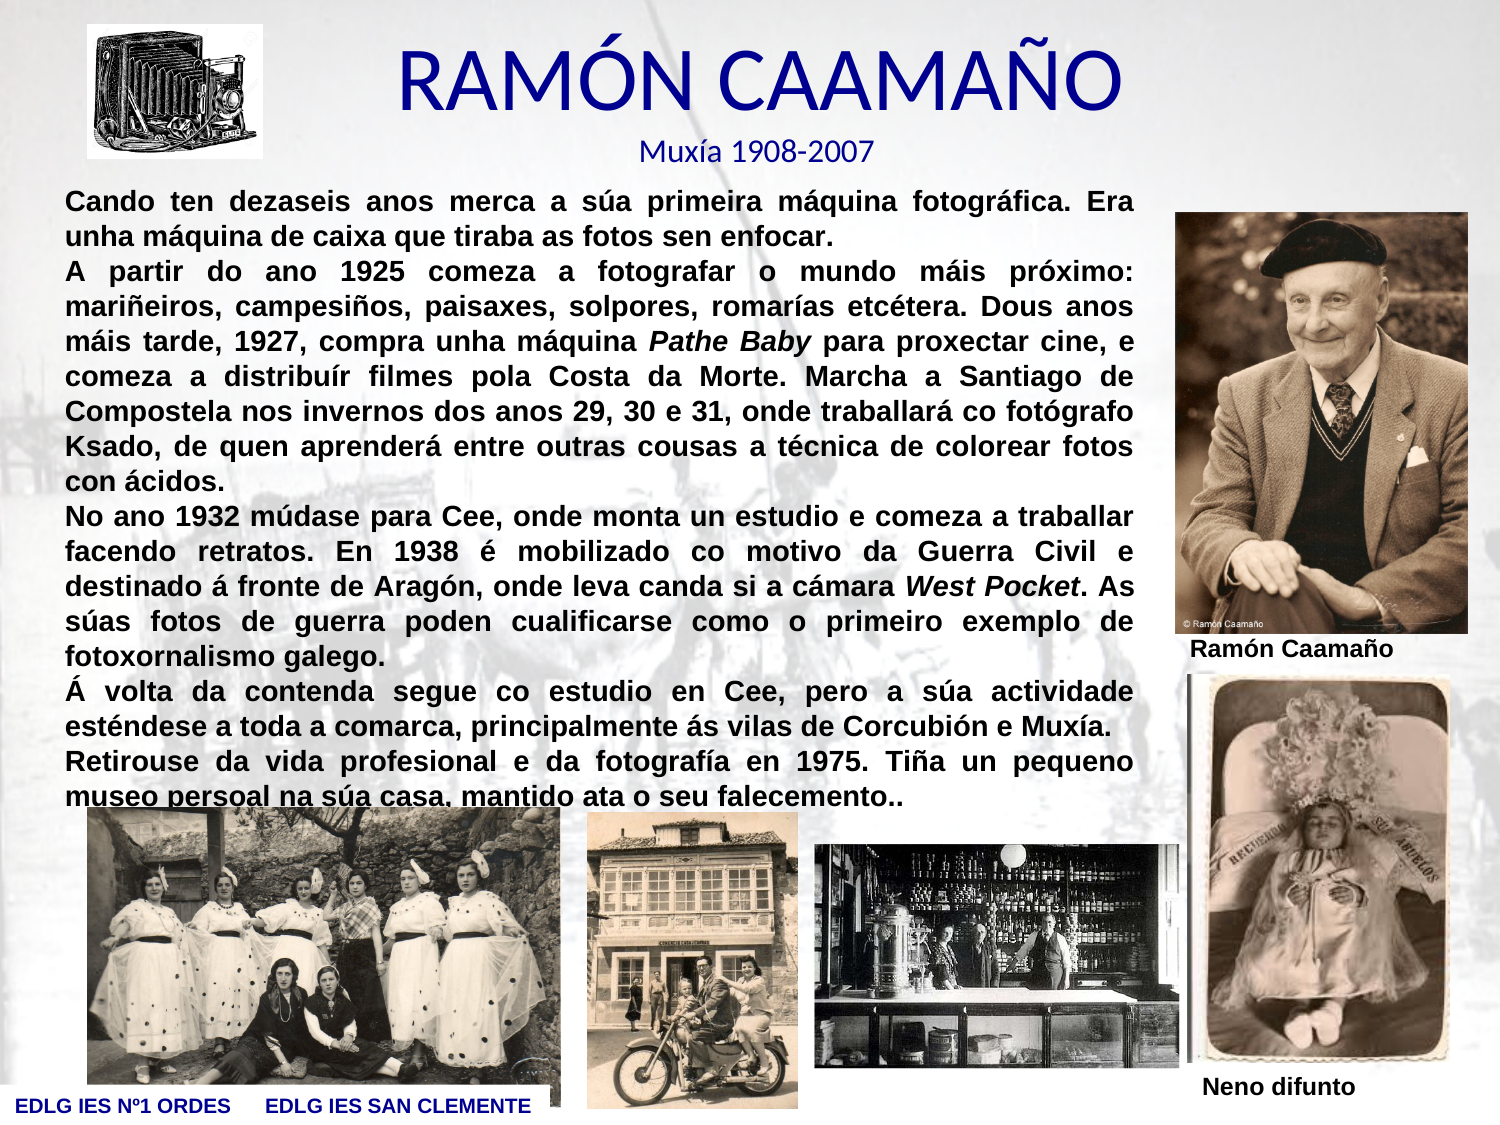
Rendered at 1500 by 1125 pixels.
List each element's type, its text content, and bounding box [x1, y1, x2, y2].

text_box EDLG IES Nº1 ORDES EDLG IES SAN CLEMENTE [0, 1084, 550, 1125]
title RAMÓN CAAMAÑO Muxía 1908-2007 [85, 0, 1436, 188]
text_box Ramón Caamaño [1175, 624, 1463, 671]
text_box Neno difunto [1187, 1062, 1450, 1108]
picture [87, 24, 263, 159]
picture [0, 0, 1500, 1125]
text_box Cando ten dezaseis anos merca a súa primeira máquina fotográfica. Era unha máquina de caixa que tiraba as fotos sen enfocar. A partir do ano 1925 comeza a fotografar o mundo máis próximo: mariñeiros, campesiños, paisaxes, solpores, romarías etcétera. Dous anos máis tarde, 1927, compra unha máquina Pathe Baby para proxectar cine, e comeza a distribuír filmes pola Costa da Morte. Marcha a Santiago de Compostela nos invernos dos anos 29, 30 e 31, onde traballará co fotógrafo Ksado, de quen aprenderá entre outras cousas a técnica de colorear fotos con ácidos. No ano 1932 múdase para Cee, onde monta un estudio e comeza a traballar facendo retratos. En 1938 é mobilizado co motivo da Guerra Civil e destinado á fronte de Aragón, onde leva canda si a cámara West Pocket. As súas fotos de guerra poden cualificarse como o primeiro exemplo de fotoxornalismo galego. Á volta da contenda segue co estudio en Cee, pero a súa actividade esténdese a toda a comarca, principalmente ás vilas de Corcubión e Muxía. Retirouse da vida profesional e da fotografía en 1975. Tiña un pequeno museo persoal na súa casa, mantido ata o seu falecemento.. [50, 174, 1150, 855]
